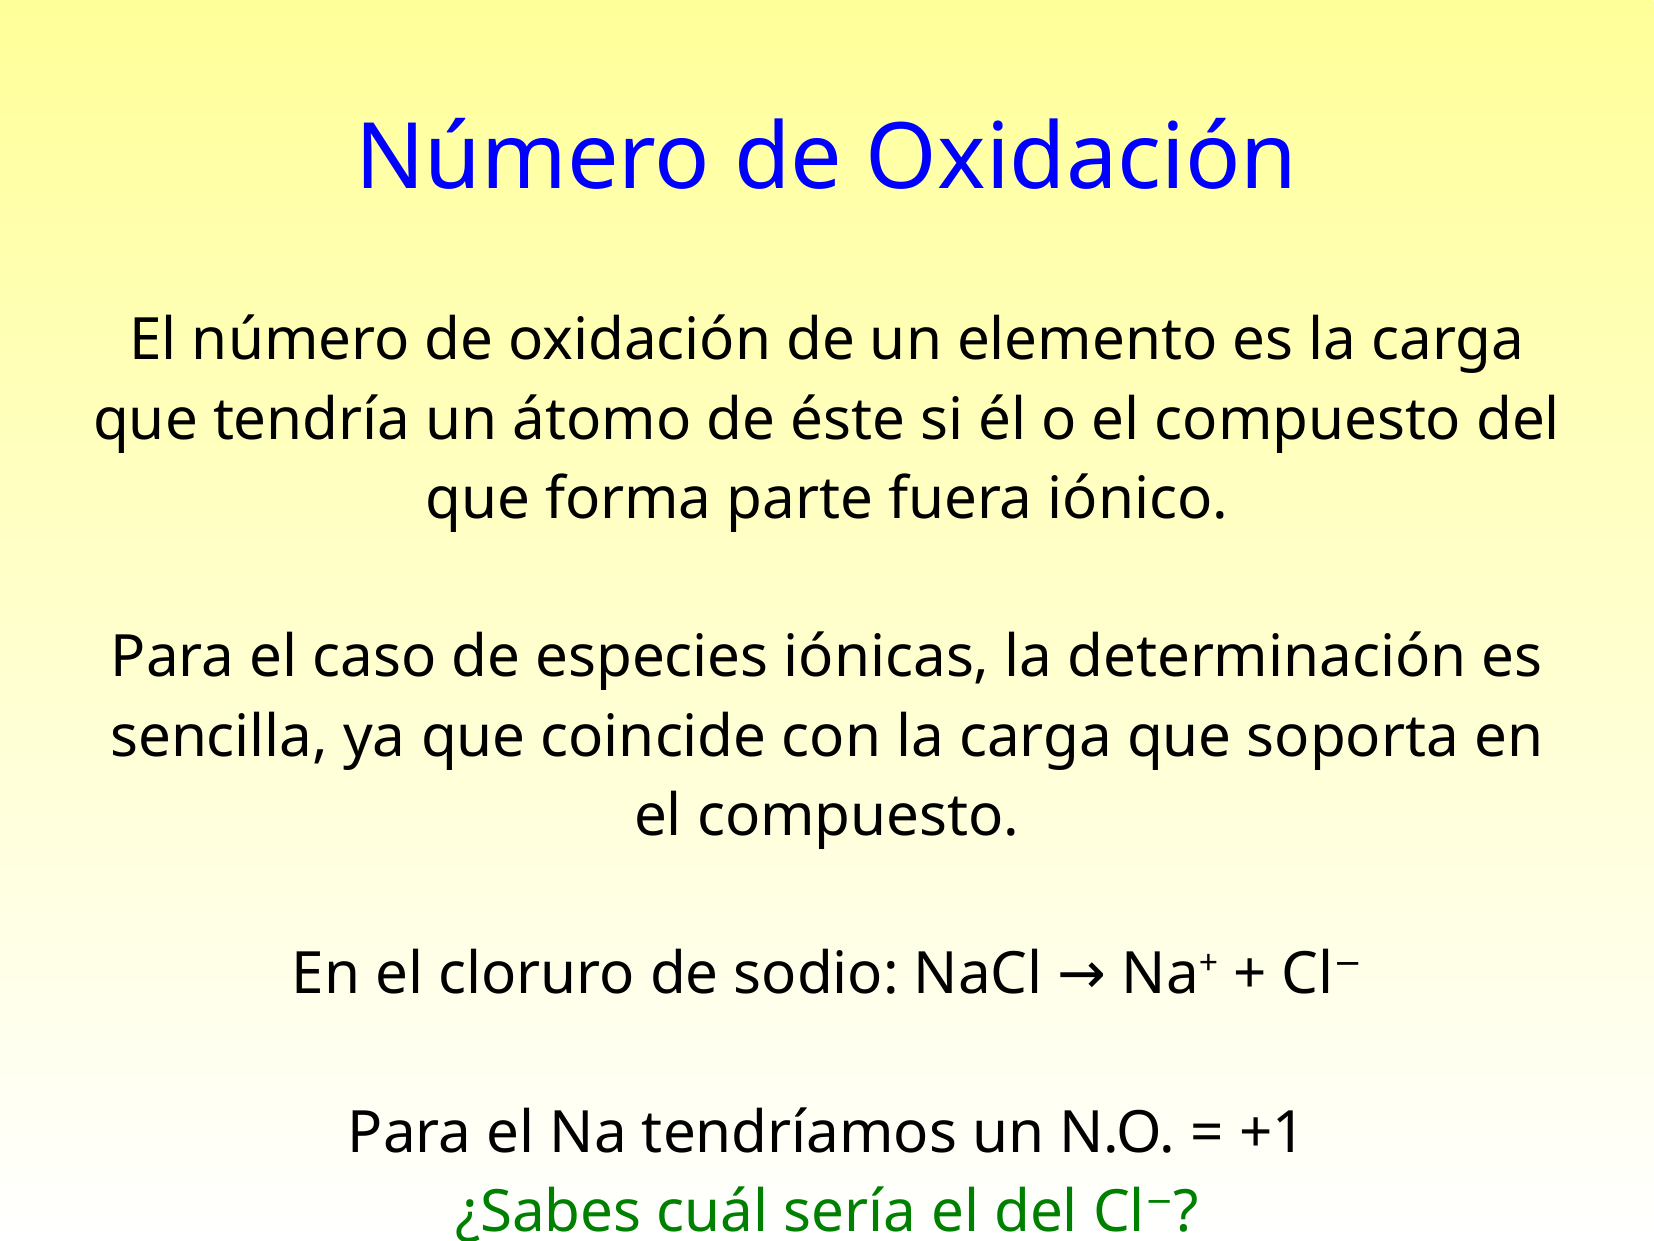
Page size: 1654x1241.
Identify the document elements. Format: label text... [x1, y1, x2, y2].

subtitle El número de oxidación de un elemento es la carga que tendría un átomo de éste si él o el compuesto del que forma parte fuera iónico. Para el caso de especies iónicas, la determinación es sencilla, ya que coincide con la carga que soporta en el compuesto. En el cloruro de sodio: NaCl → Na+ + Cl− Para el Na tendríamos un N.O. = +1 ¿Sabes cuál sería el del Cl−? [82, 297, 1571, 1215]
title Número de Oxidación [82, 56, 1571, 250]
